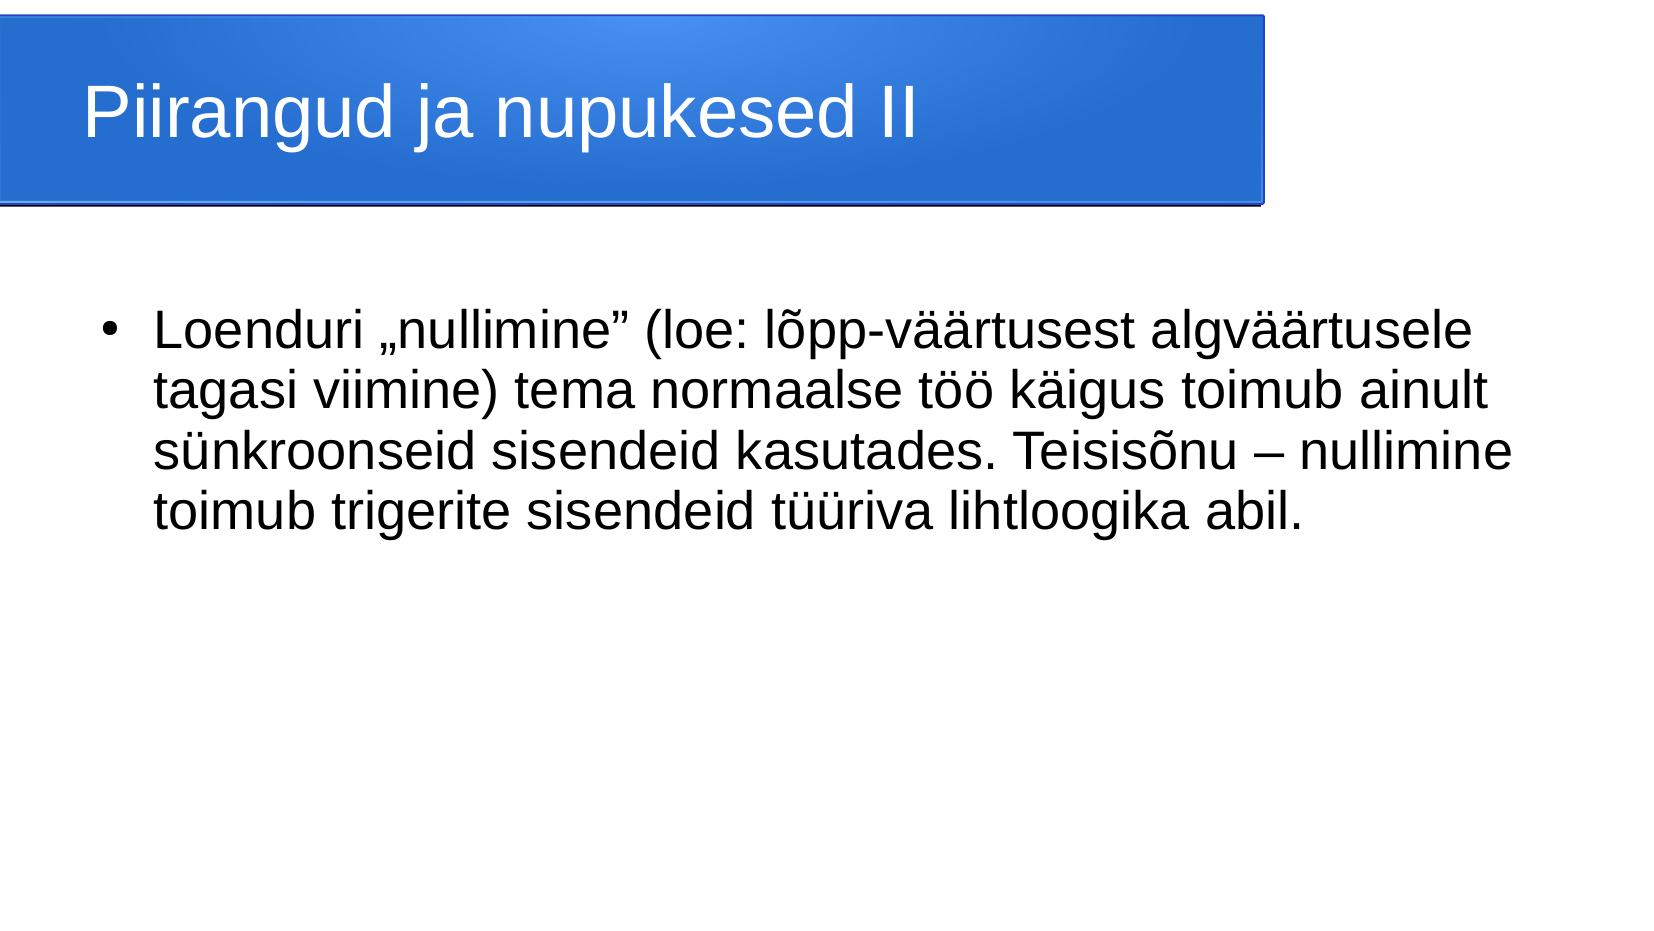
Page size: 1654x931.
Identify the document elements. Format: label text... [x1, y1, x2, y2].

title Piirangud ja nupukesed II [82, 35, 1235, 189]
list Loenduri „nullimine” (loe: lõpp-väärtusest algväärtusele tagasi viimine) tema normaalse töö käigus toimub ainult sünkroonseid sisendeid kasutades. Teisisõnu – nullimine toimub trigerite sisendeid tüüriva lihtloogika abil. [82, 299, 1571, 839]
